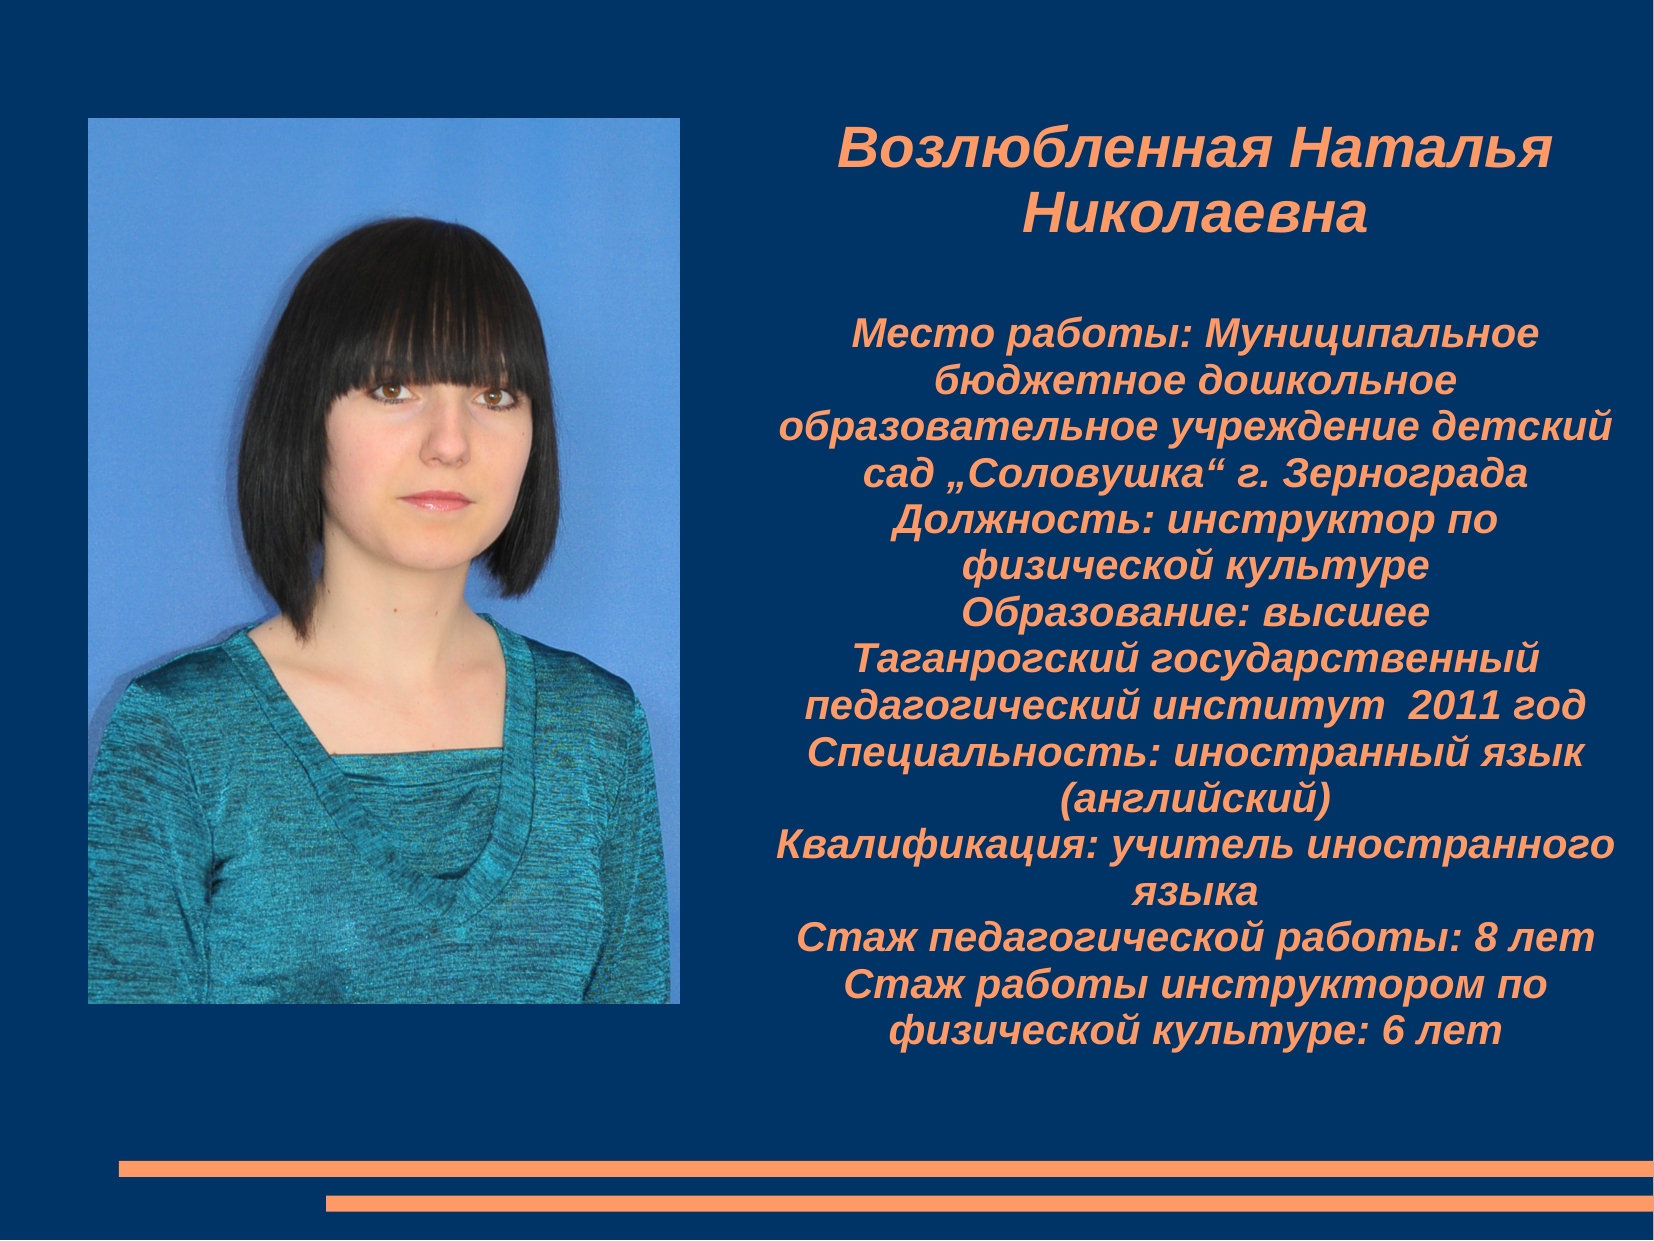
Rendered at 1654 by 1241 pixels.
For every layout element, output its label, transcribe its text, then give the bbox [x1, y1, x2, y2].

picture [88, 118, 680, 1005]
title Возлюбленная Наталья Николаевна Место работы: Муниципальное бюджетное дошкольное образовательное учреждение детский сад „Соловушка“ г. Зернограда Должность: инструктор по физической культуре Образование: высшее Таганрогский государственный педагогический институт 2011 год Специальность: иностранный язык (английский) Квалификация: учитель иностранного языка Стаж педагогической работы: 8 лет Стаж работы инструктором по физической культуре: 6 лет [767, 46, 1625, 1123]
